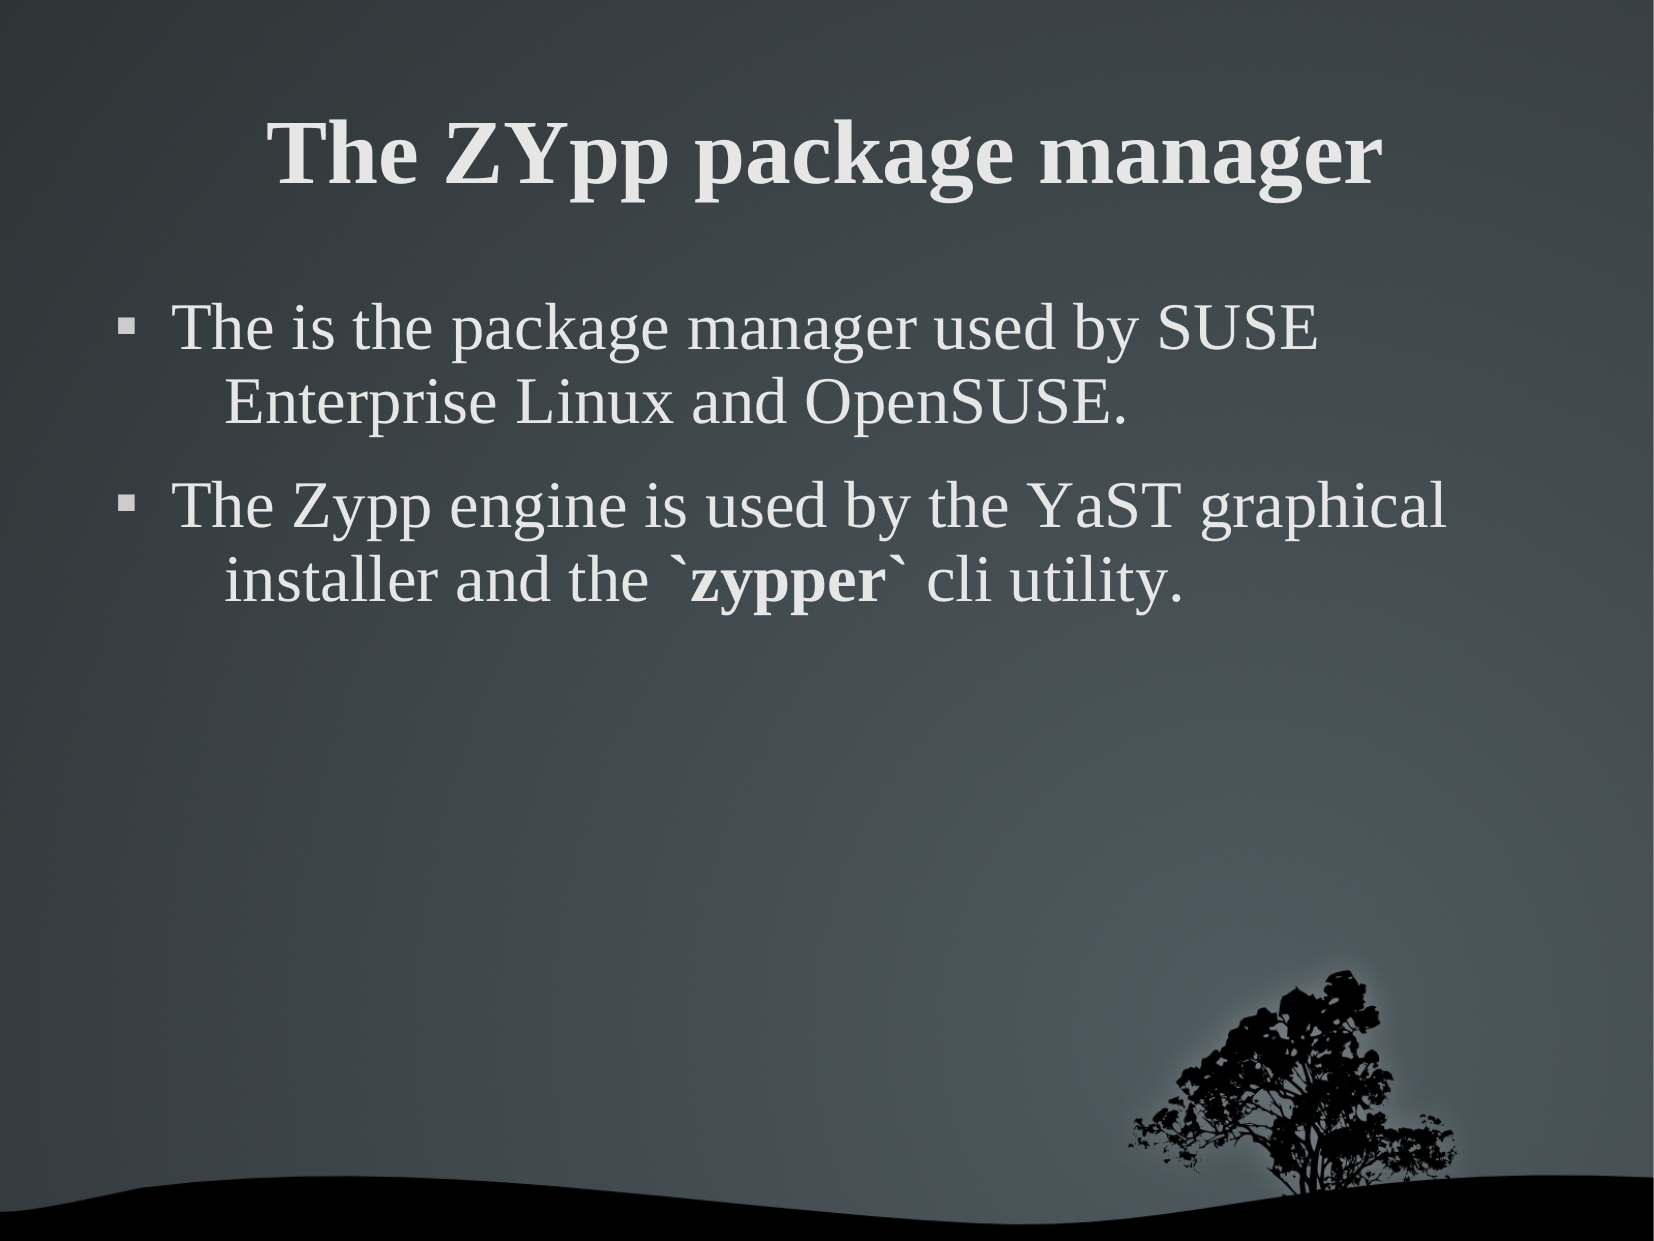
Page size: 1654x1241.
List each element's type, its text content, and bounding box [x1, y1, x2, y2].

picture [0, 0, 1654, 1241]
list The is the package manager used by SUSE Enterprise Linux and OpenSUSE. The Zypp engine is used by the YaST graphical installer and the `zypper` cli utility. [82, 290, 1571, 1109]
title The ZYpp package manager [82, 49, 1571, 257]
